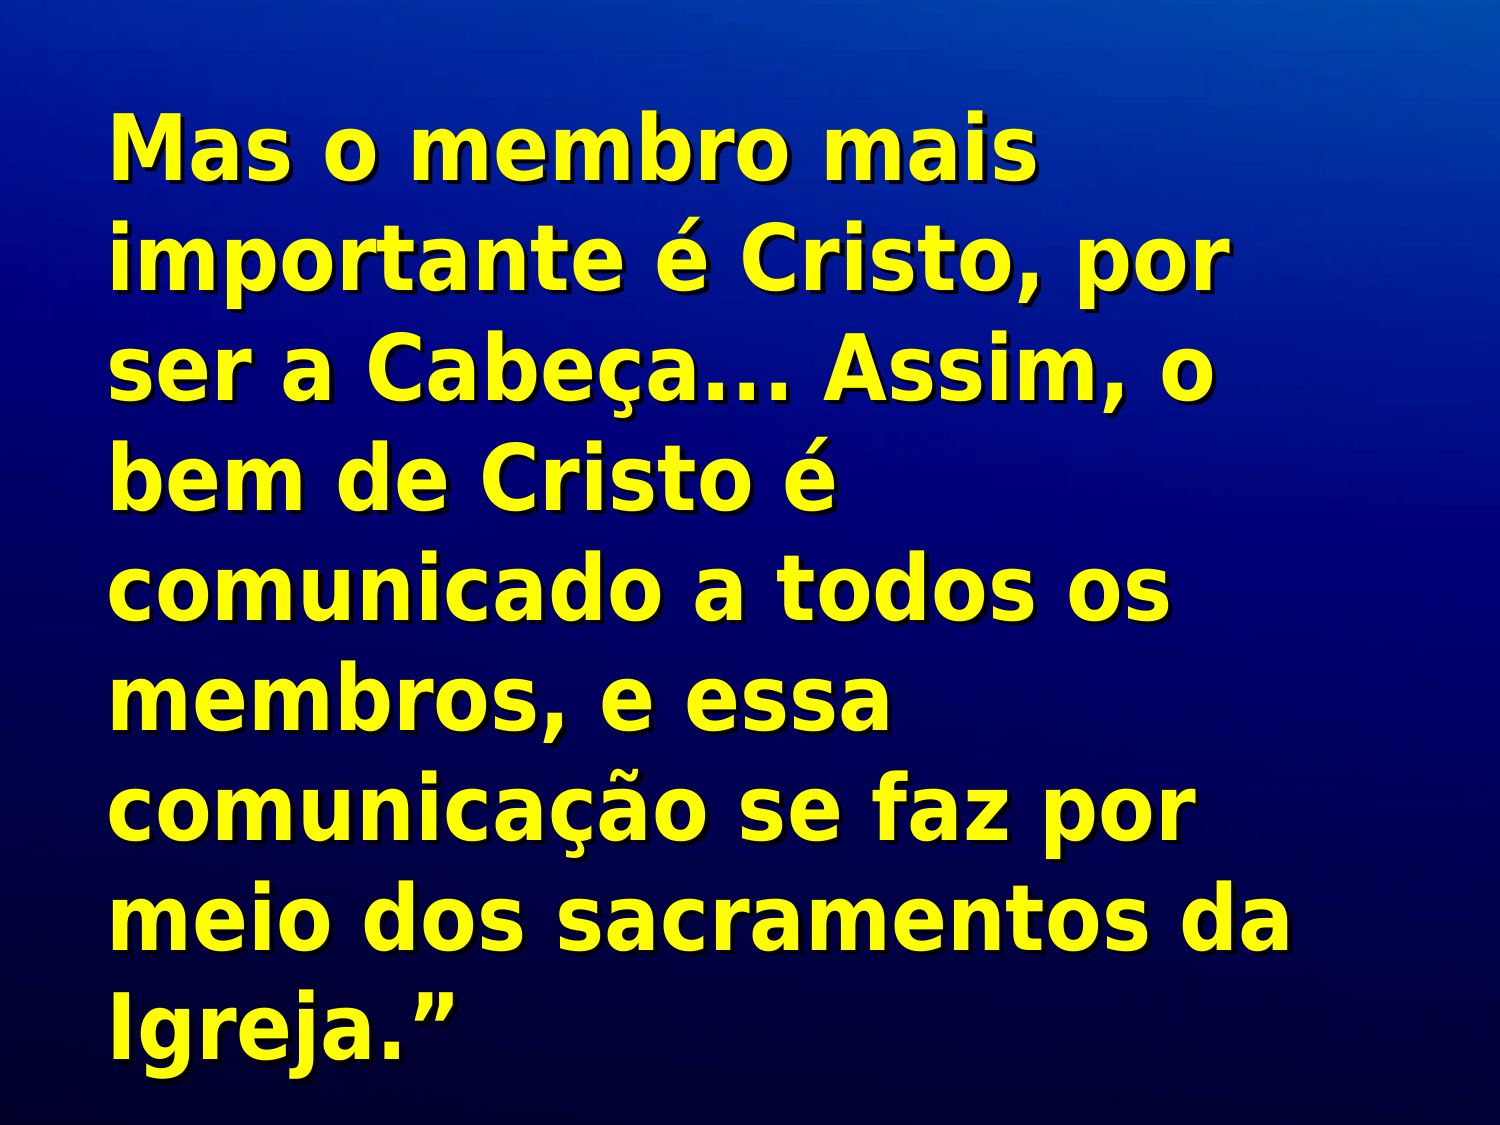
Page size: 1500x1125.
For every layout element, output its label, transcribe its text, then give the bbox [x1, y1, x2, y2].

text_box Mas o membro mais importante é Cristo, por ser a Cabeça... Assim, o bem de Cristo é comunicado a todos os membros, e essa comunicação se faz por meio dos sacramentos da Igreja.” [92, 82, 1418, 1040]
picture [0, 0, 1500, 1125]
